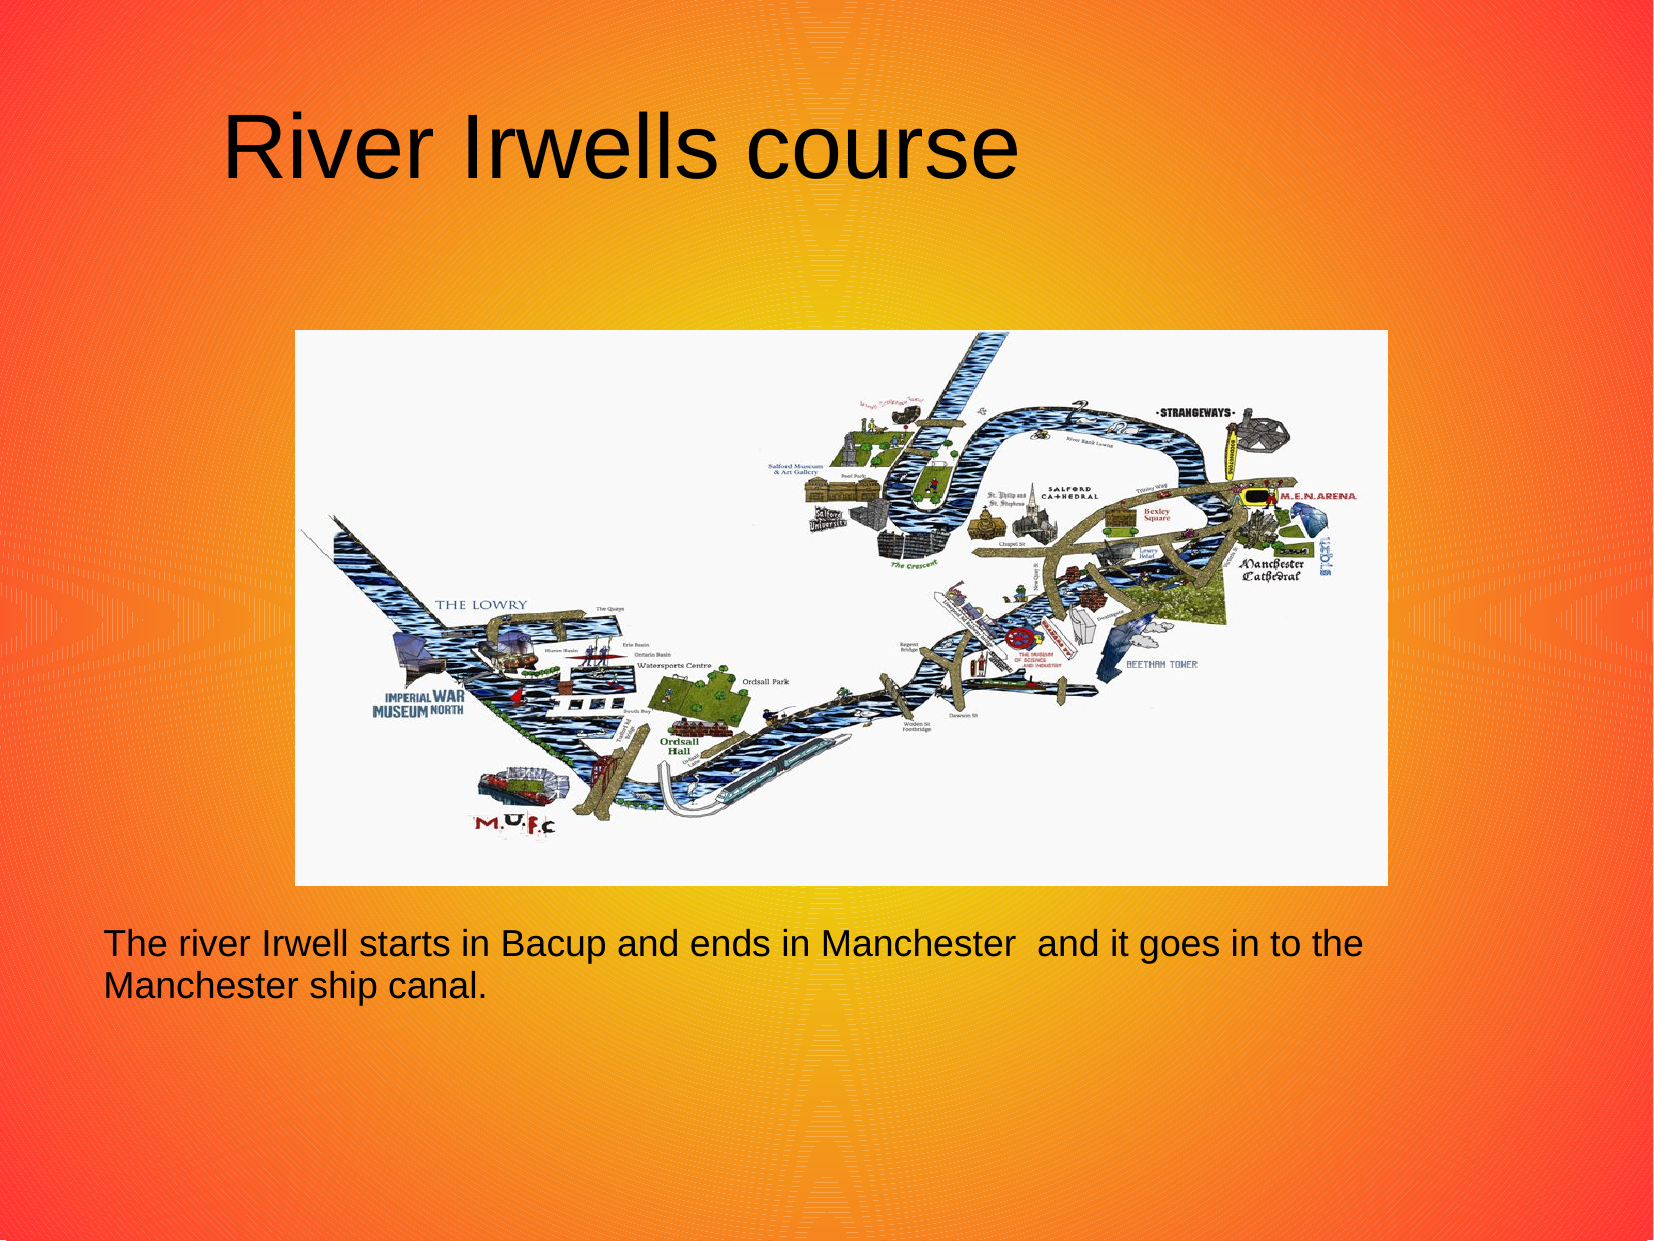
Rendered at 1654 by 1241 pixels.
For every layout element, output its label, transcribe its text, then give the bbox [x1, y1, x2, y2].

text_box The river Irwell starts in Bacup and ends in Manchester and it goes in to the Manchester ship canal. [88, 915, 1565, 1182]
text_box River Irwells course [206, 88, 1359, 206]
picture [295, 330, 1388, 886]
text_box [177, 147, 1329, 294]
title [82, 49, 1571, 257]
